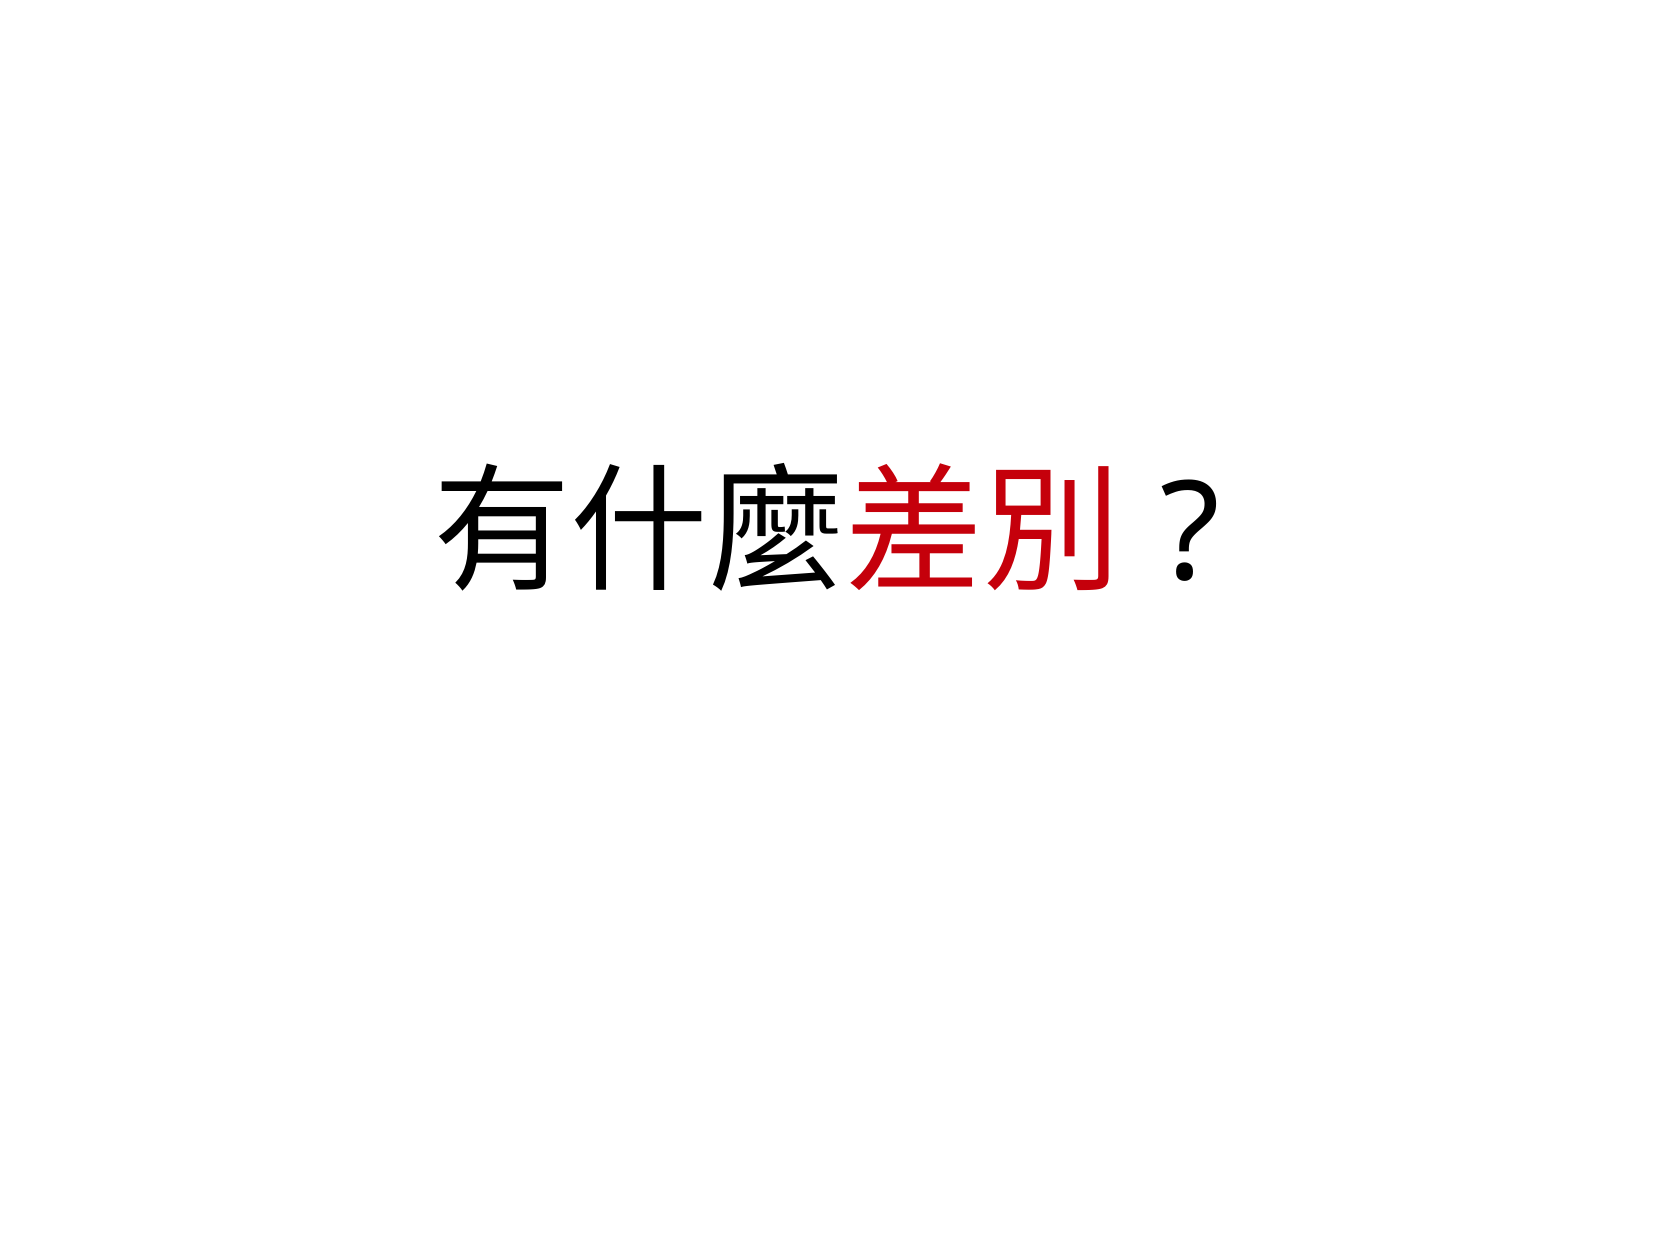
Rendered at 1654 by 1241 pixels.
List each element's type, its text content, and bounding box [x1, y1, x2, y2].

title 有什麼差別? [82, 271, 1571, 768]
